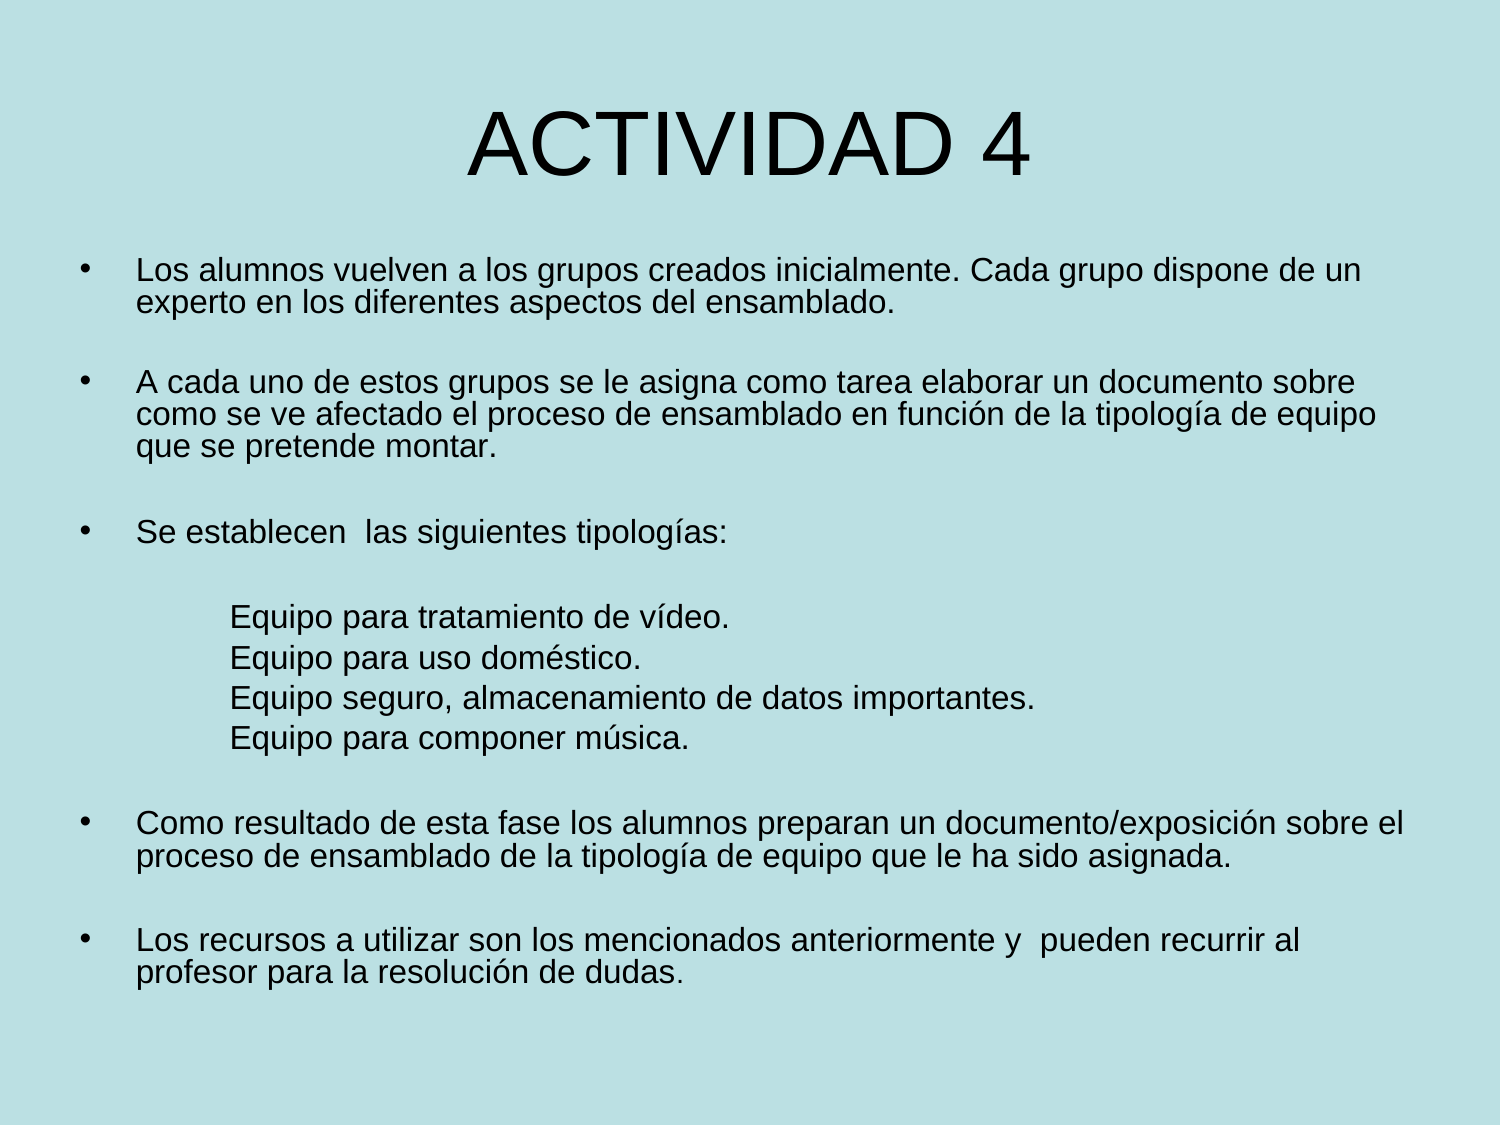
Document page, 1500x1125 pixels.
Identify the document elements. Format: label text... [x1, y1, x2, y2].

title ACTIVIDAD 4 [75, 45, 1426, 220]
list Los alumnos vuelven a los grupos creados inicialmente. Cada grupo dispone de un experto en los diferentes aspectos del ensamblado. A cada uno de estos grupos se le asigna como tarea elaborar un documento sobre como se ve afectado el proceso de ensamblado en función de la tipología de equipo que se pretende montar. Se establecen las siguientes tipologías: Equipo para tratamiento de vídeo. Equipo para uso doméstico. Equipo seguro, almacenamiento de datos importantes. Equipo para componer música. Como resultado de esta fase los alumnos preparan un documento/exposición sobre el proceso de ensamblado de la tipología de equipo que le ha sido asignada. Los recursos a utilizar son los mencionados anteriormente y pueden recurrir al profesor para la resolución de dudas. [64, 220, 1426, 1059]
